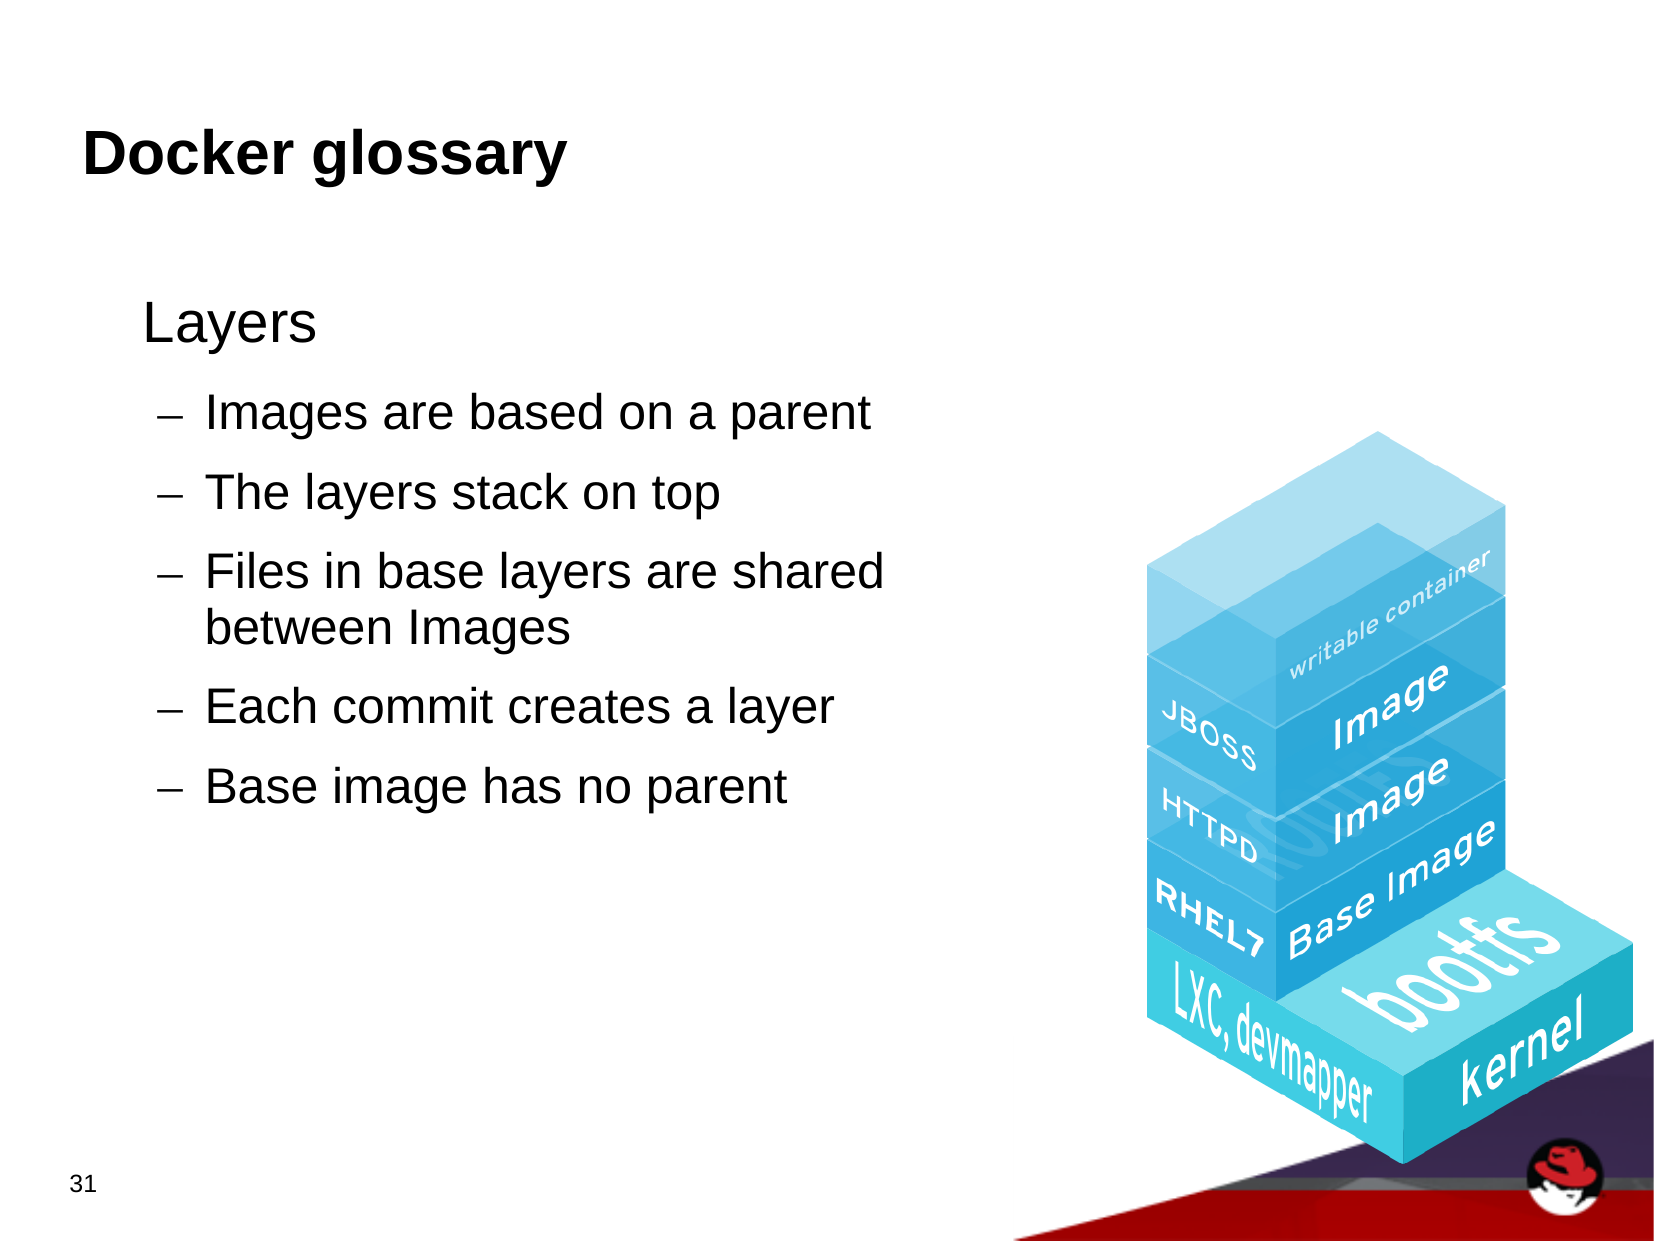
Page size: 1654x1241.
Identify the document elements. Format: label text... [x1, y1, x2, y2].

picture [1012, 431, 1654, 1241]
list Layers Images are based on a parent The layers stack on top Files in base layers are shared between Images Each commit creates a layer Base image has no parent [82, 290, 1571, 995]
title Docker glossary [82, 49, 1571, 257]
